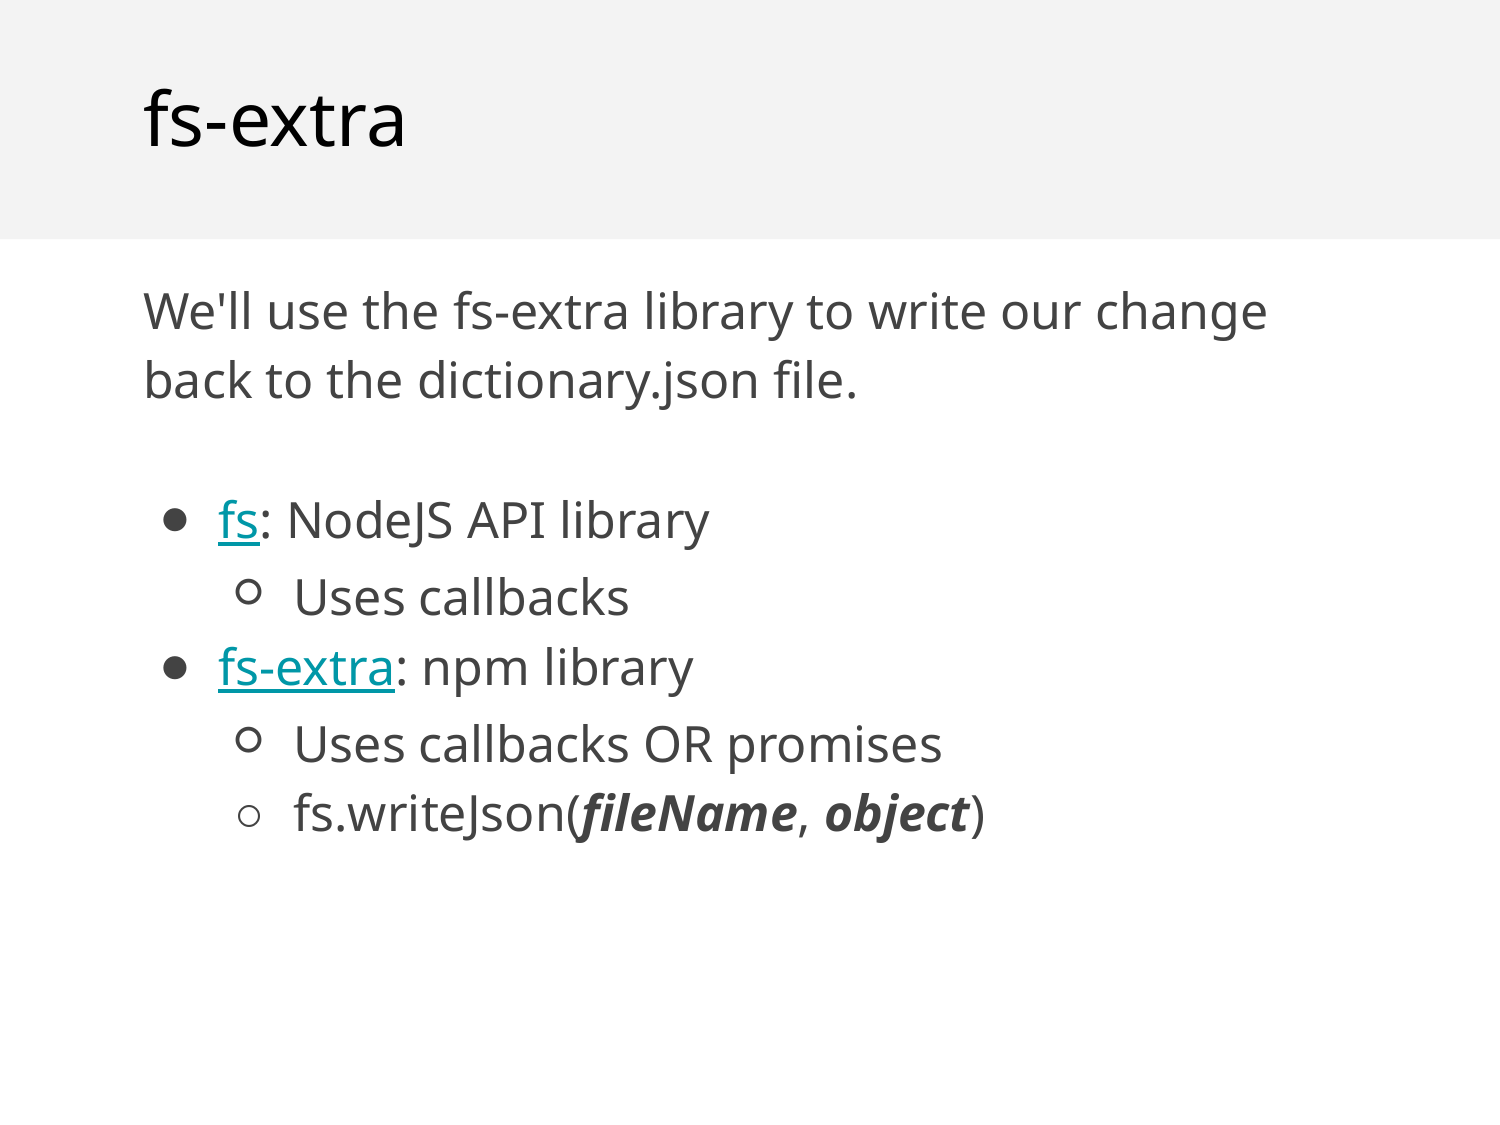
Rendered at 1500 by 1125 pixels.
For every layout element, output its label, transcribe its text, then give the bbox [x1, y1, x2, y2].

list We'll use the fs-extra library to write our change back to the dictionary.json file. fs: NodeJS API library Uses callbacks fs-extra: npm library Uses callbacks OR promises fs.writeJson(fileName, object) [128, 255, 1372, 1004]
title fs-extra [128, 56, 1372, 183]
